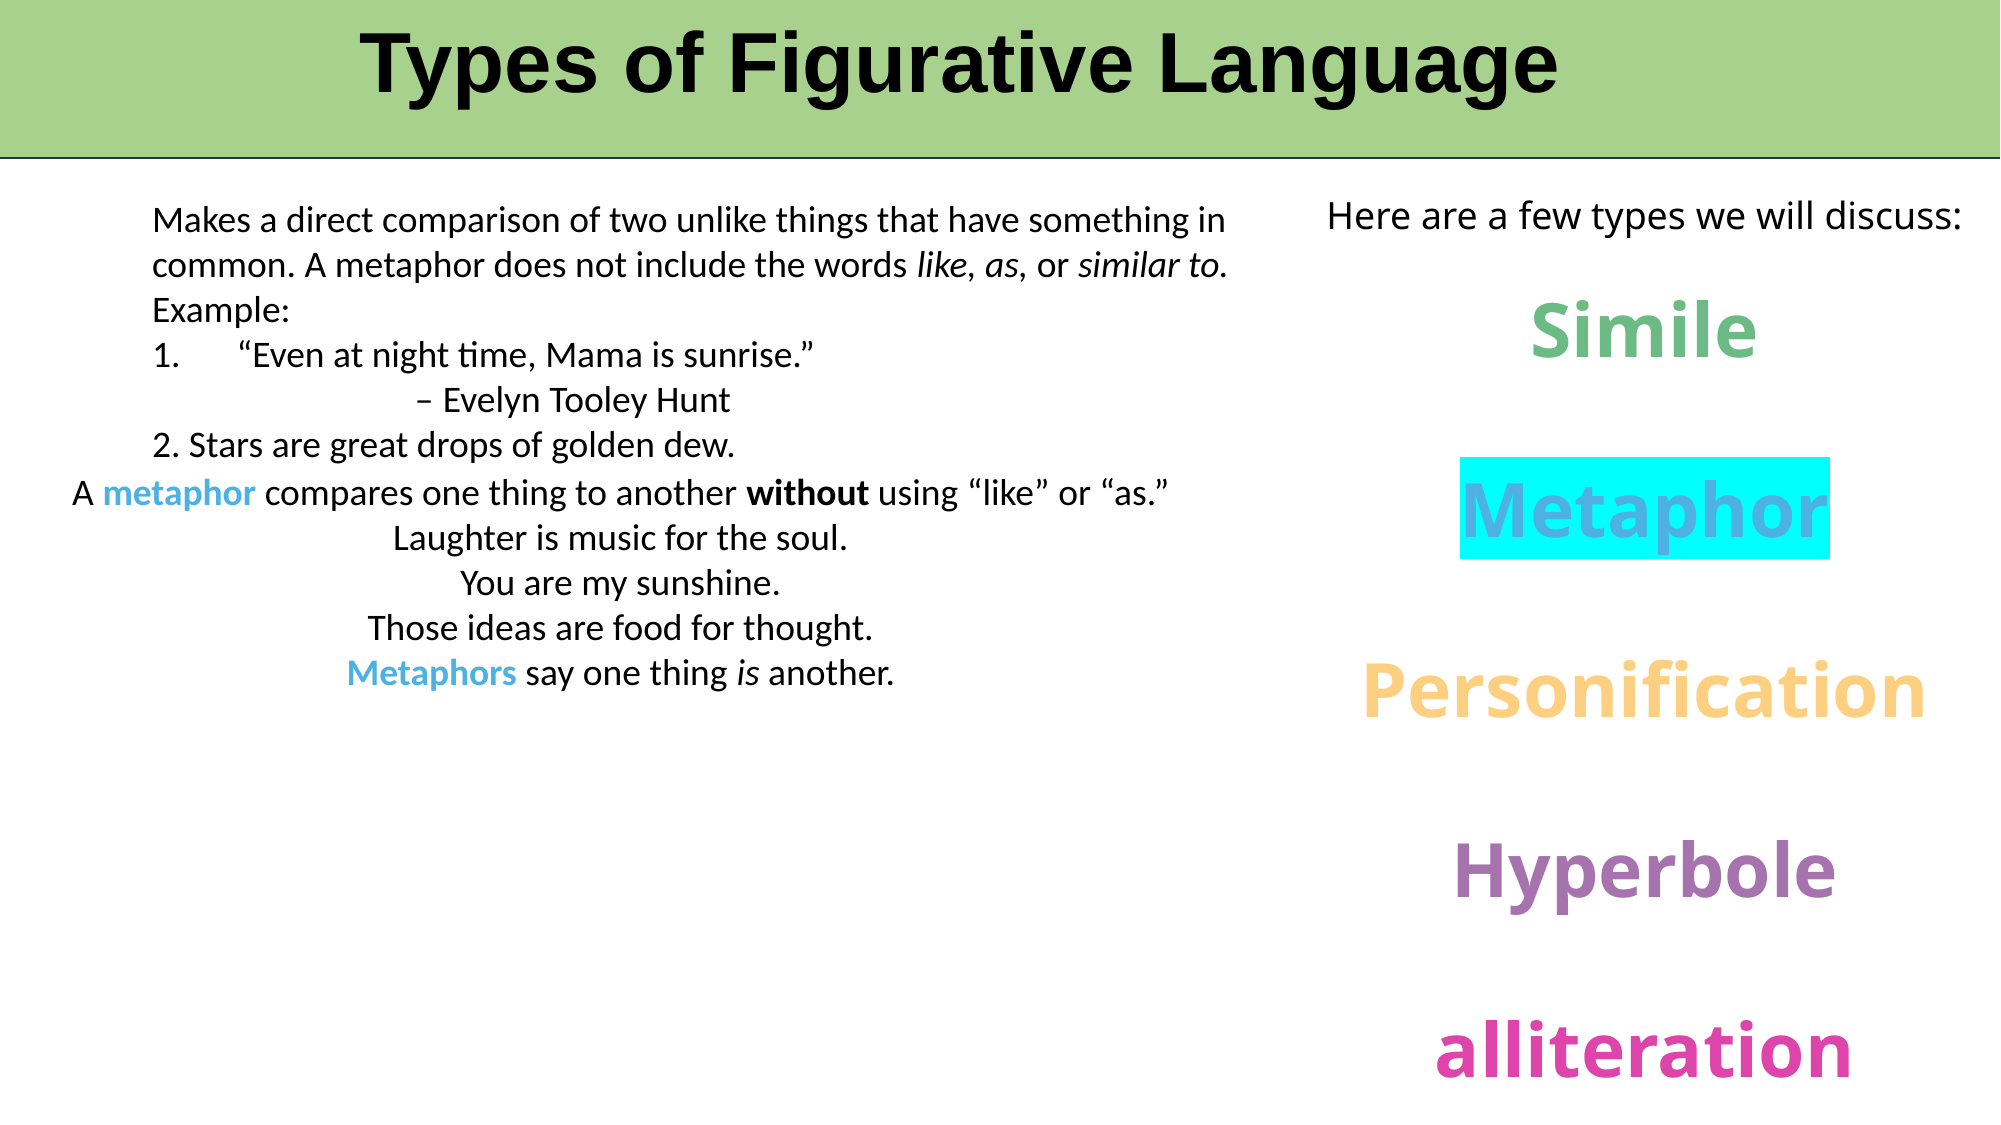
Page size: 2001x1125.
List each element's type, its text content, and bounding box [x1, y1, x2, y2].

text_box Here are a few types we will discuss: Simile Metaphor Personification Hyperbole alliteration [1018, 180, 2000, 1125]
text_box A metaphor compares one thing to another without using “like” or “as.” Laughter is music for the soul. You are my sunshine. Those ideas are food for thought. Metaphors say one thing is another. [37, 460, 1205, 701]
text_box [1620, 0, 2000, 158]
text_box Types of Figurative Language [344, 0, 1620, 159]
text_box Makes a direct comparison of two unlike things that have something in common. A metaphor does not include the words like, as, or similar to. Example: “Even at night time, Mama is sunrise.” – Evelyn Tooley Hunt 2. Stars are great drops of golden dew. [137, 187, 1304, 473]
text_box [0, 0, 344, 158]
